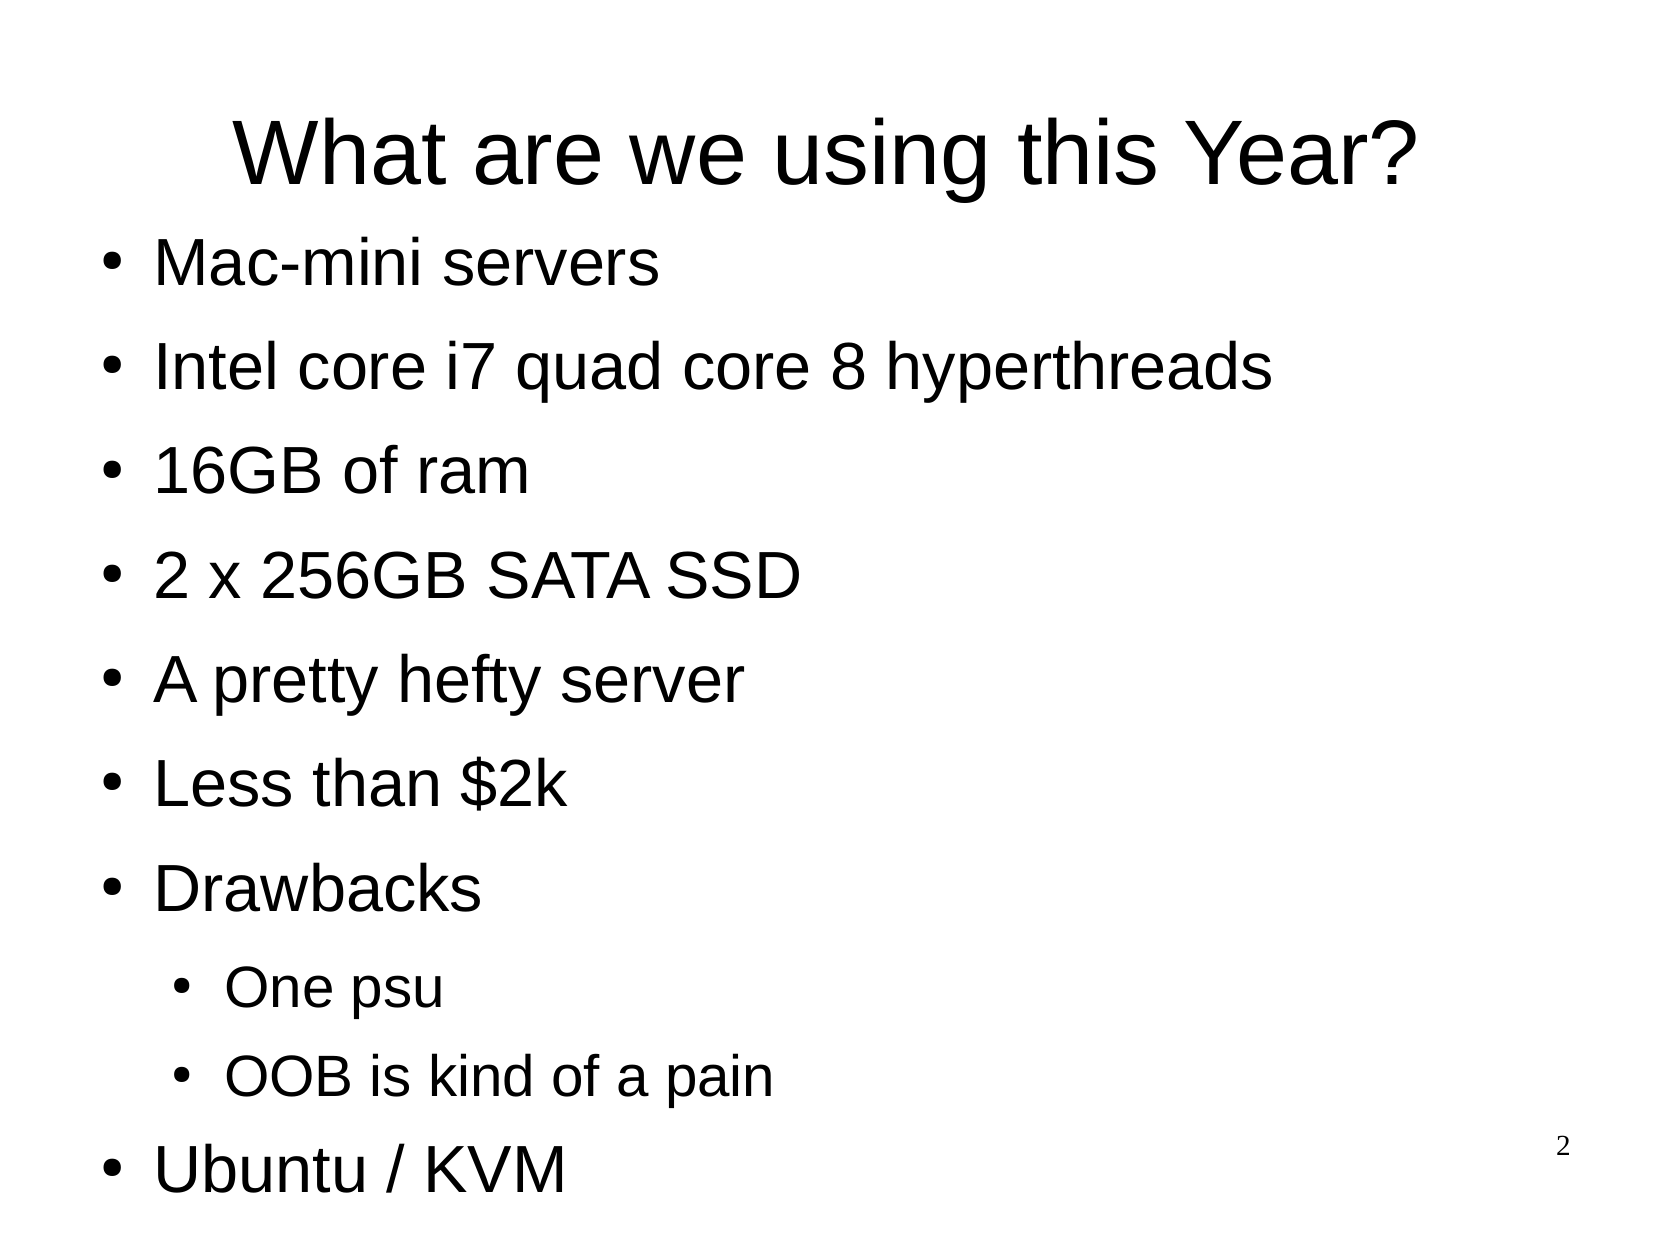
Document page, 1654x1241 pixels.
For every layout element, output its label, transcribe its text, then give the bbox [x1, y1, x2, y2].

list Mac-mini servers Intel core i7 quad core 8 hyperthreads 16GB of ram 2 x 256GB SATA SSD A pretty hefty server Less than $2k Drawbacks One psu OOB is kind of a pain Ubuntu / KVM [82, 225, 1571, 1241]
title What are we using this Year? [82, 49, 1571, 225]
